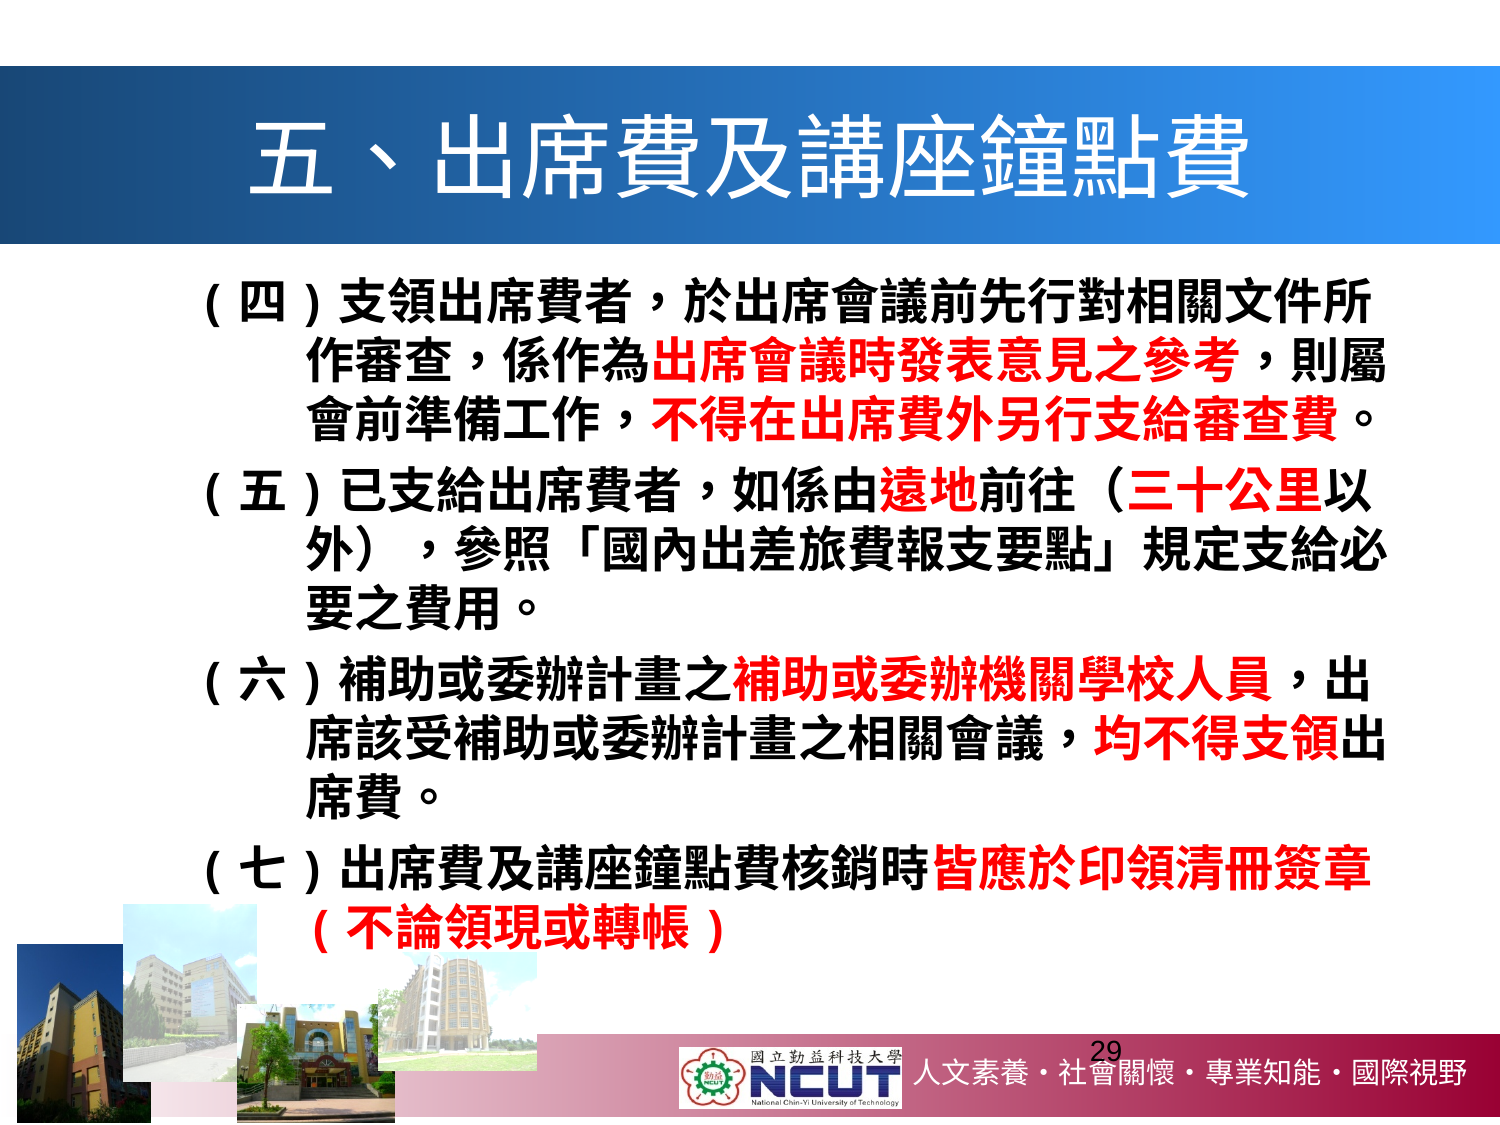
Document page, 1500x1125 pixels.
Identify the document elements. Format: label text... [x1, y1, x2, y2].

list (四)支領出席費者，於出席會議前先行對相關文件所作審查，係作為出席會議時發表意見之參考，則屬會前準備工作，不得在出席費外另行支給審查費。 (五)已支給出席費者，如係由遠地前往（三十公里以外），參照「國內出差旅費報支要點」規定支給必要之費用。 (六)補助或委辦計畫之補助或委辦機關學校人員，出席該受補助或委辦計畫之相關會議，均不得支領出席費。 (七)出席費及講座鐘點費核銷時皆應於印領清冊簽章(不論領現或轉帳) [75, 262, 1426, 1005]
text_box [1074, 1024, 1426, 1103]
title 五、出席費及講座鐘點費 [0, 66, 1500, 244]
